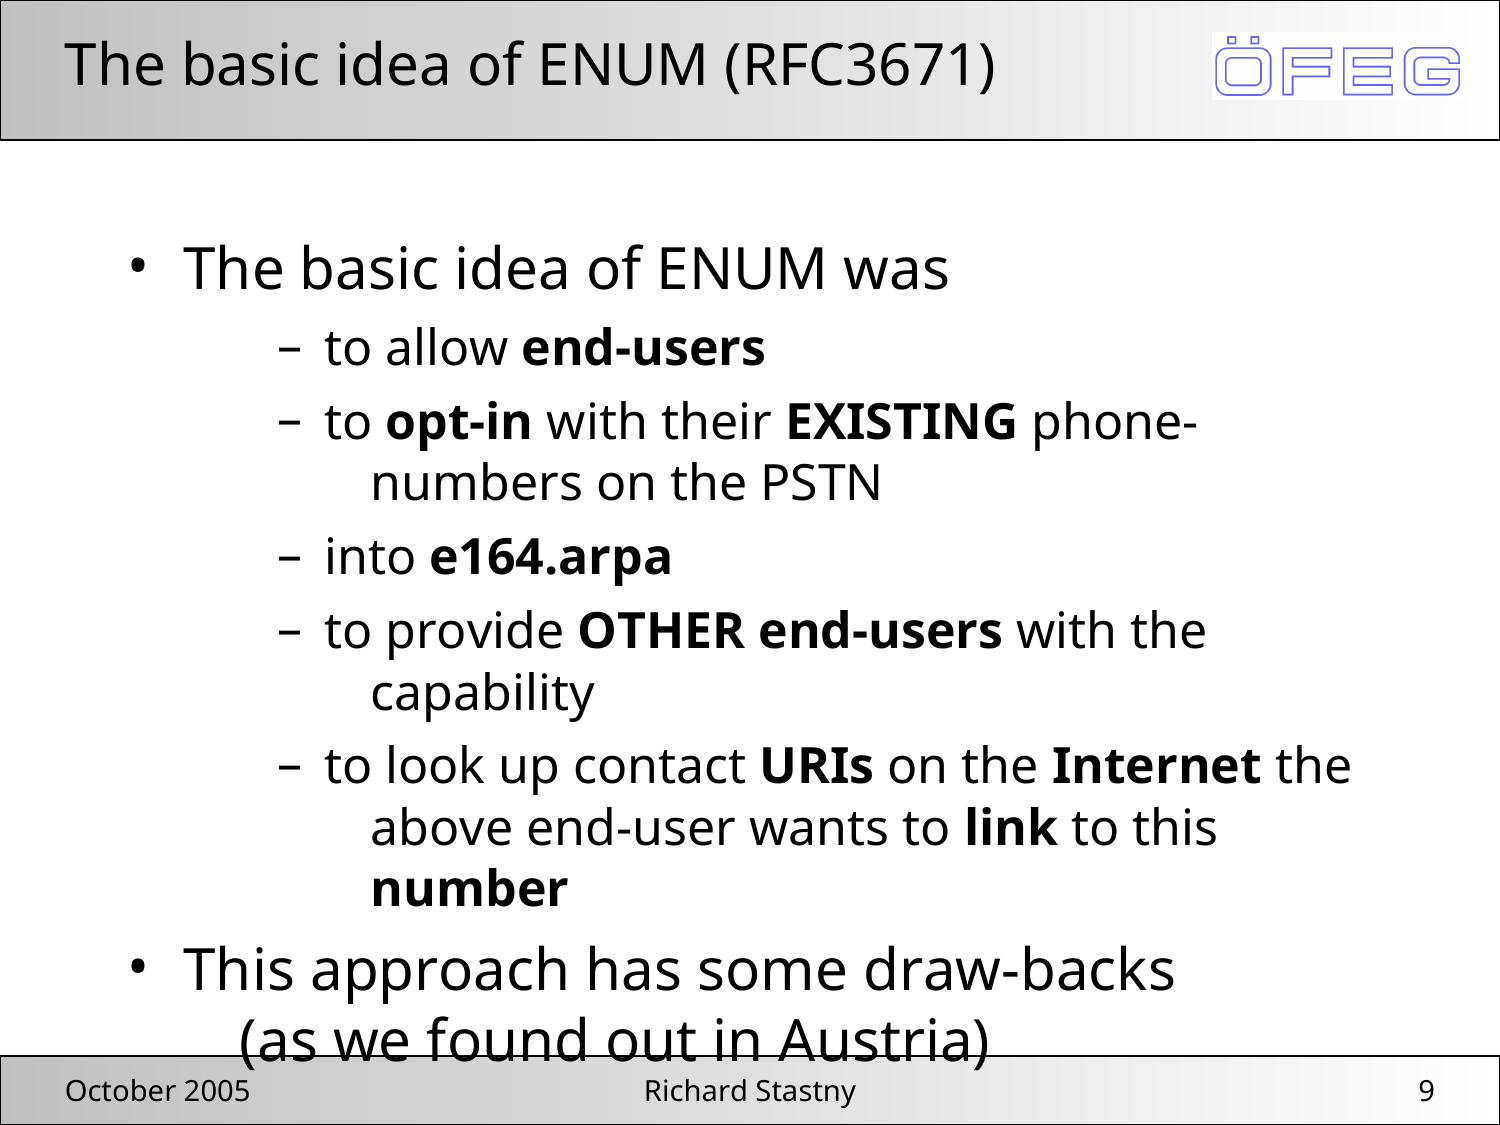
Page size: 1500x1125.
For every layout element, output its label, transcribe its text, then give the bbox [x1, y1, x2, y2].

picture [1212, 32, 1463, 100]
list The basic idea of ENUM was to allow end-users to opt-in with their EXISTING phone-numbers on the PSTN into e164.arpa to provide OTHER end-users with the capability to look up contact URIs on the Internet the above end-user wants to link to this number This approach has some draw-backs (as we found out in Austria) [112, 224, 1388, 1003]
title The basic idea of ENUM (RFC3671) [50, 19, 1176, 106]
